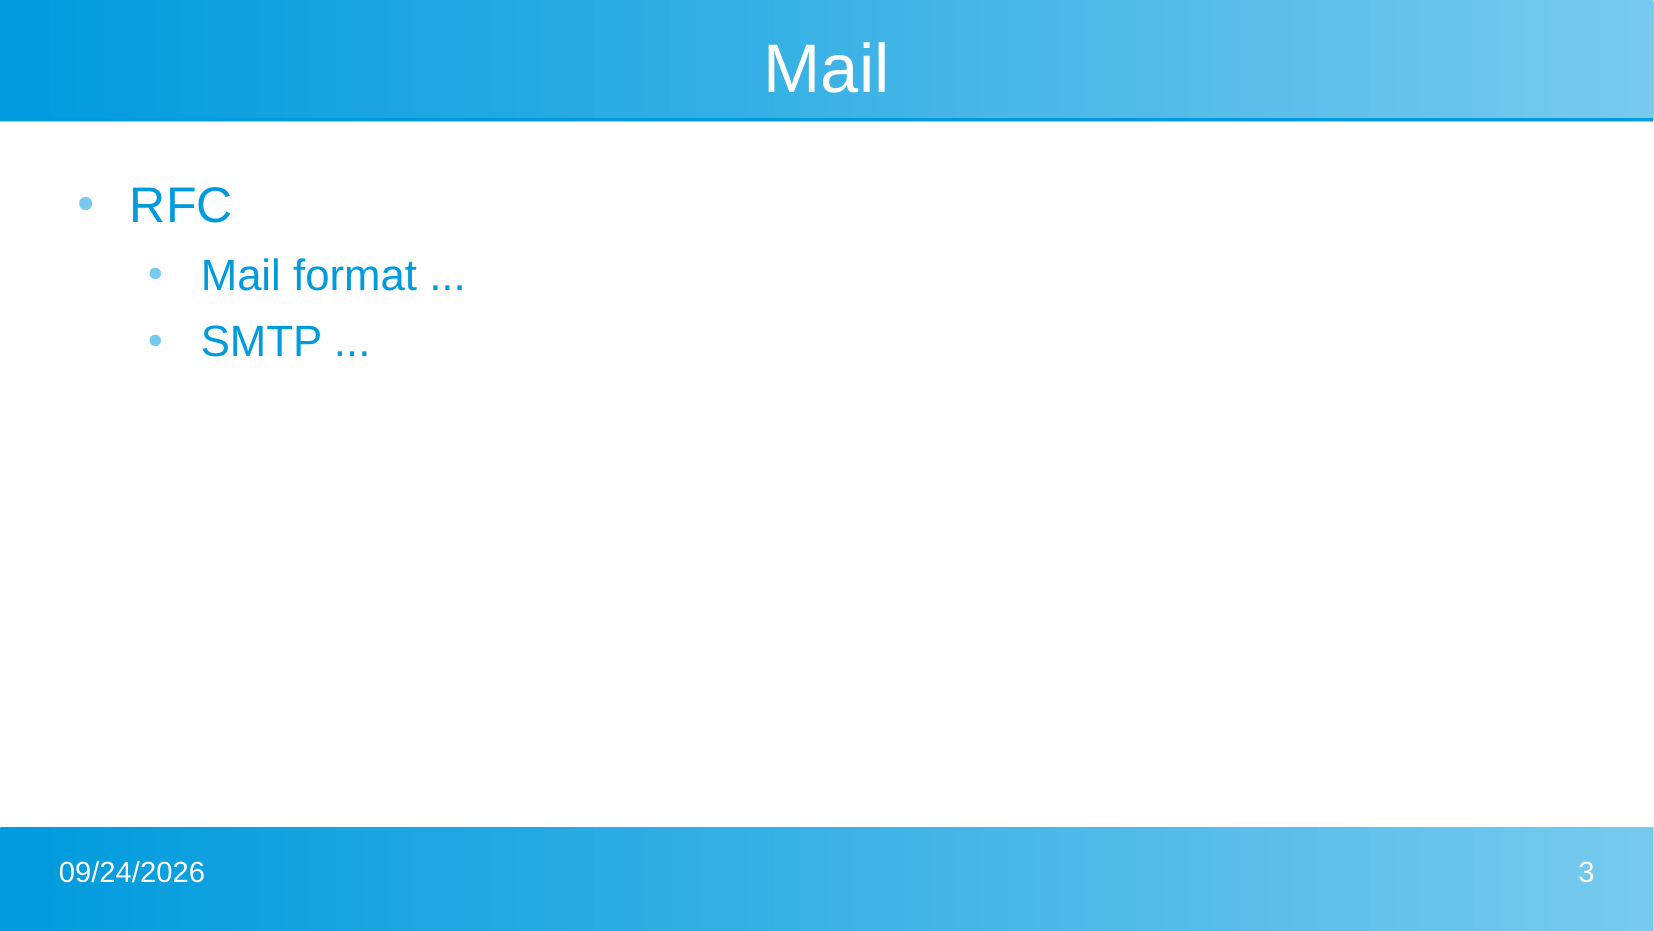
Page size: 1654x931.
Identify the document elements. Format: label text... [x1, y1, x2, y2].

list RFC Mail format ... SMTP ... [59, 177, 1595, 768]
title Mail [59, 29, 1595, 108]
